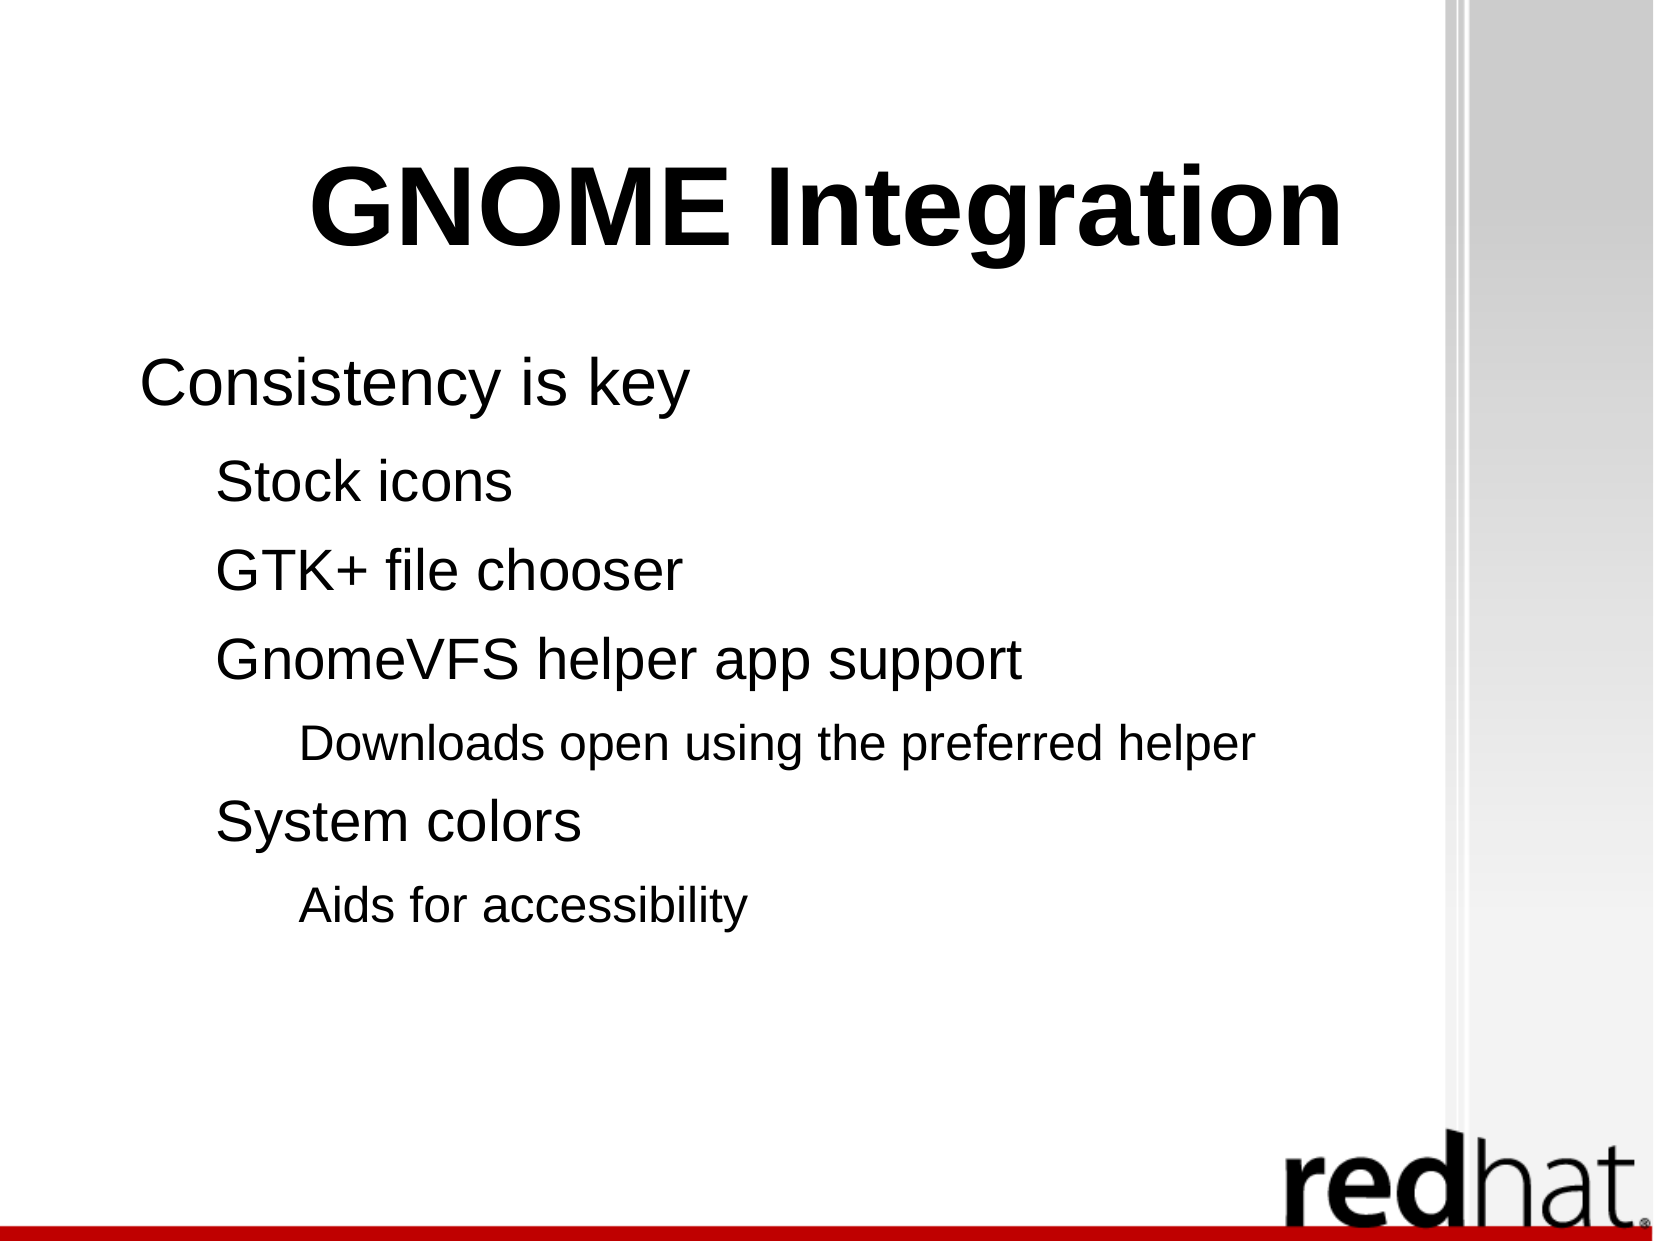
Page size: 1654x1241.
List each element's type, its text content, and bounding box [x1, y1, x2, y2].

list Consistency is key Stock icons GTK+ file chooser GnomeVFS helper app support Downloads open using the preferred helper System colors Aids for accessibility [121, 344, 1533, 1127]
picture [0, 0, 1654, 1241]
title GNOME Integration [121, 102, 1533, 311]
